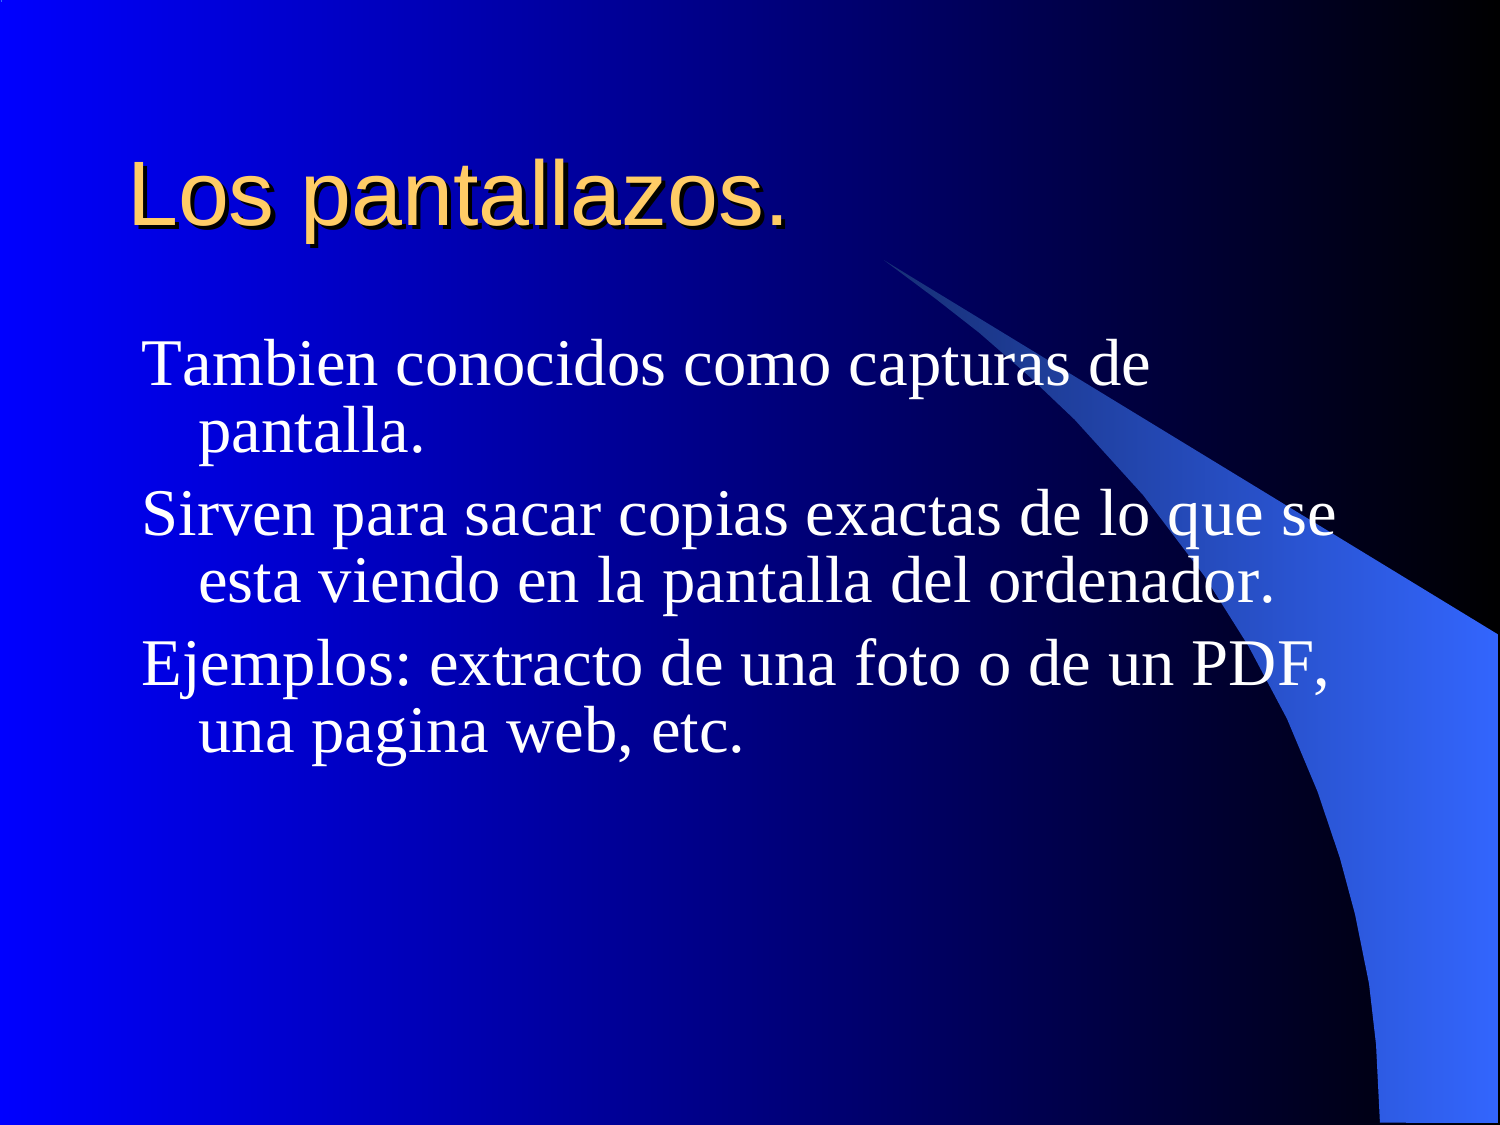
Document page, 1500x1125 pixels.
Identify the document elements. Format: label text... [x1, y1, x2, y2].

list Tambien conocidos como capturas de pantalla. Sirven para sacar copias exactas de lo que se esta viendo en la pantalla del ordenador. Ejemplos: extracto de una foto o de un PDF, una pagina web, etc. [111, 324, 1387, 1001]
title Los pantallazos. [111, 99, 1438, 288]
